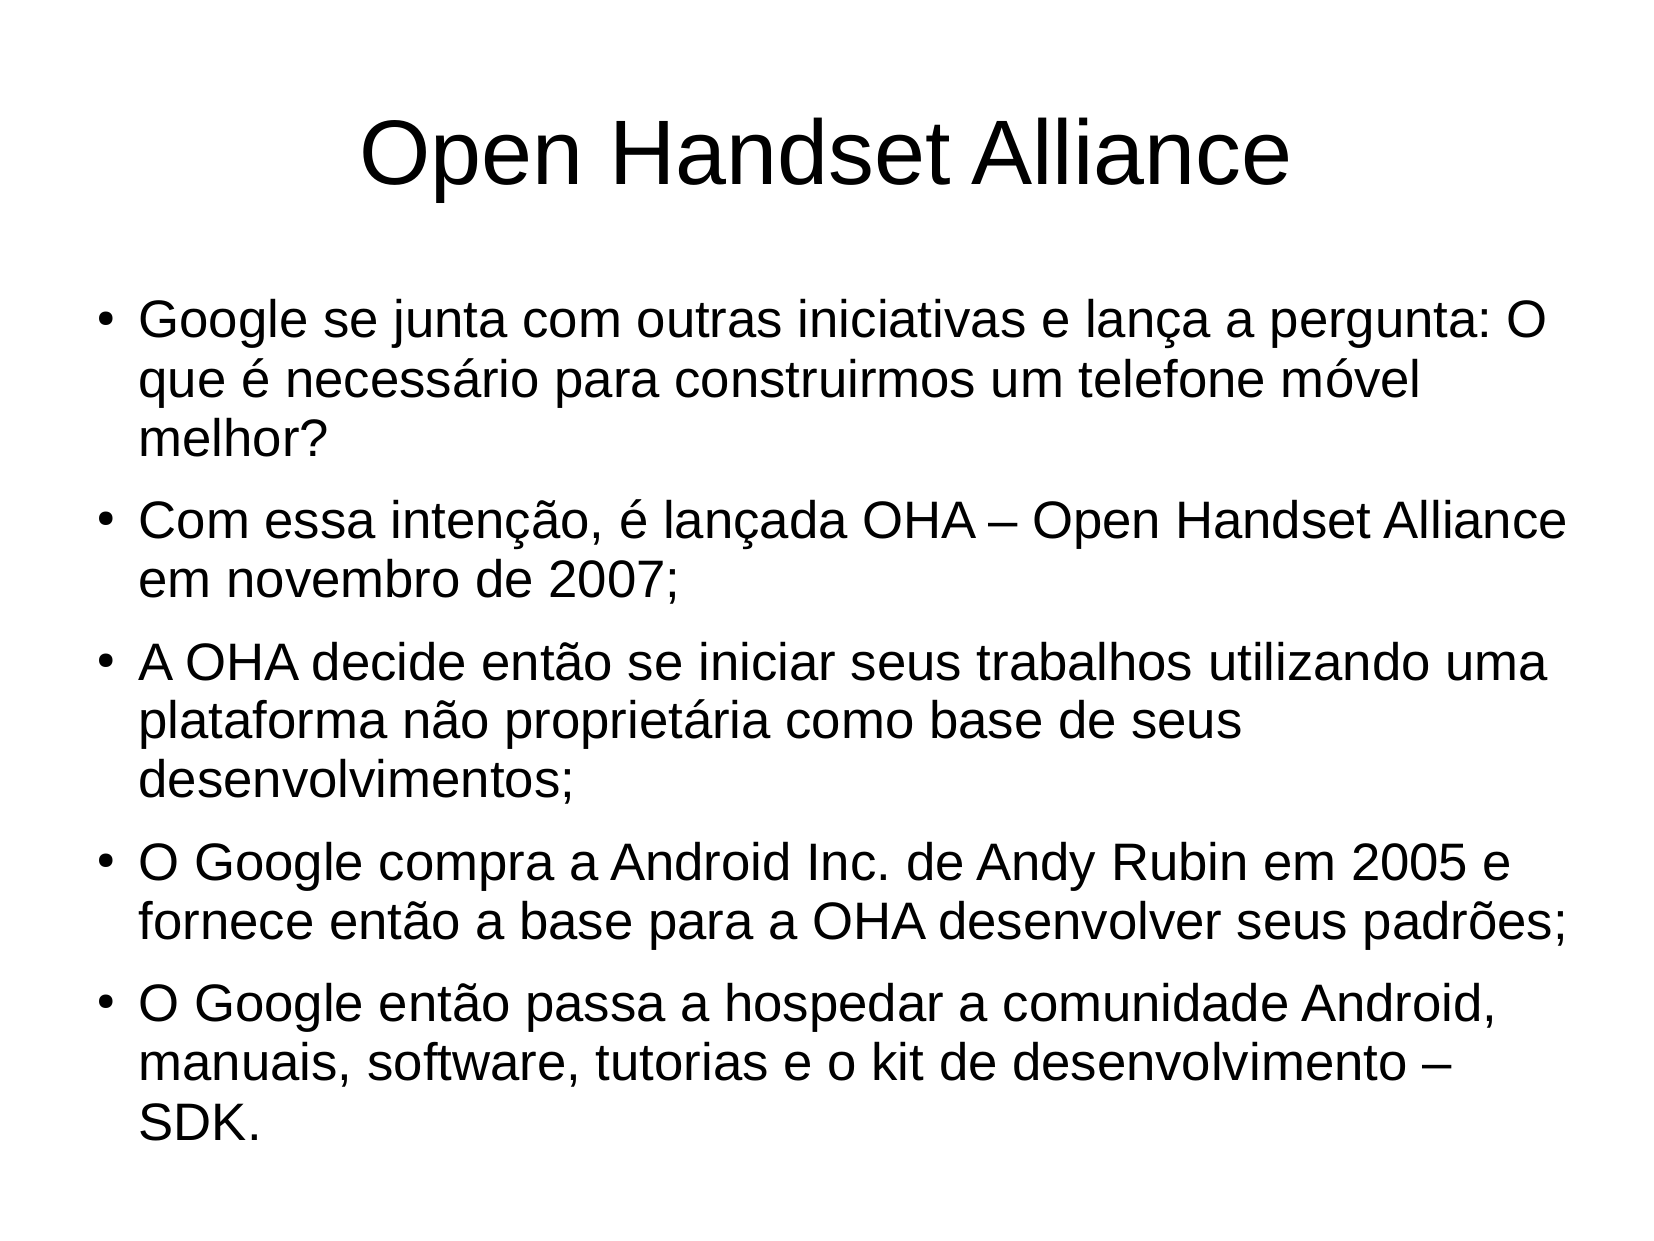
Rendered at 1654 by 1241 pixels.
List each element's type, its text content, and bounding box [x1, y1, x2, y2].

list Google se junta com outras iniciativas e lança a pergunta: O que é necessário para construirmos um telefone móvel melhor? Com essa intenção, é lançada OHA – Open Handset Alliance em novembro de 2007; A OHA decide então se iniciar seus trabalhos utilizando uma plataforma não proprietária como base de seus desenvolvimentos; O Google compra a Android Inc. de Andy Rubin em 2005 e fornece então a base para a OHA desenvolver seus padrões; O Google então passa a hospedar a comunidade Android, manuais, software, tutorias e o kit de desenvolvimento – SDK. [82, 290, 1571, 1211]
title Open Handset Alliance [82, 56, 1571, 250]
